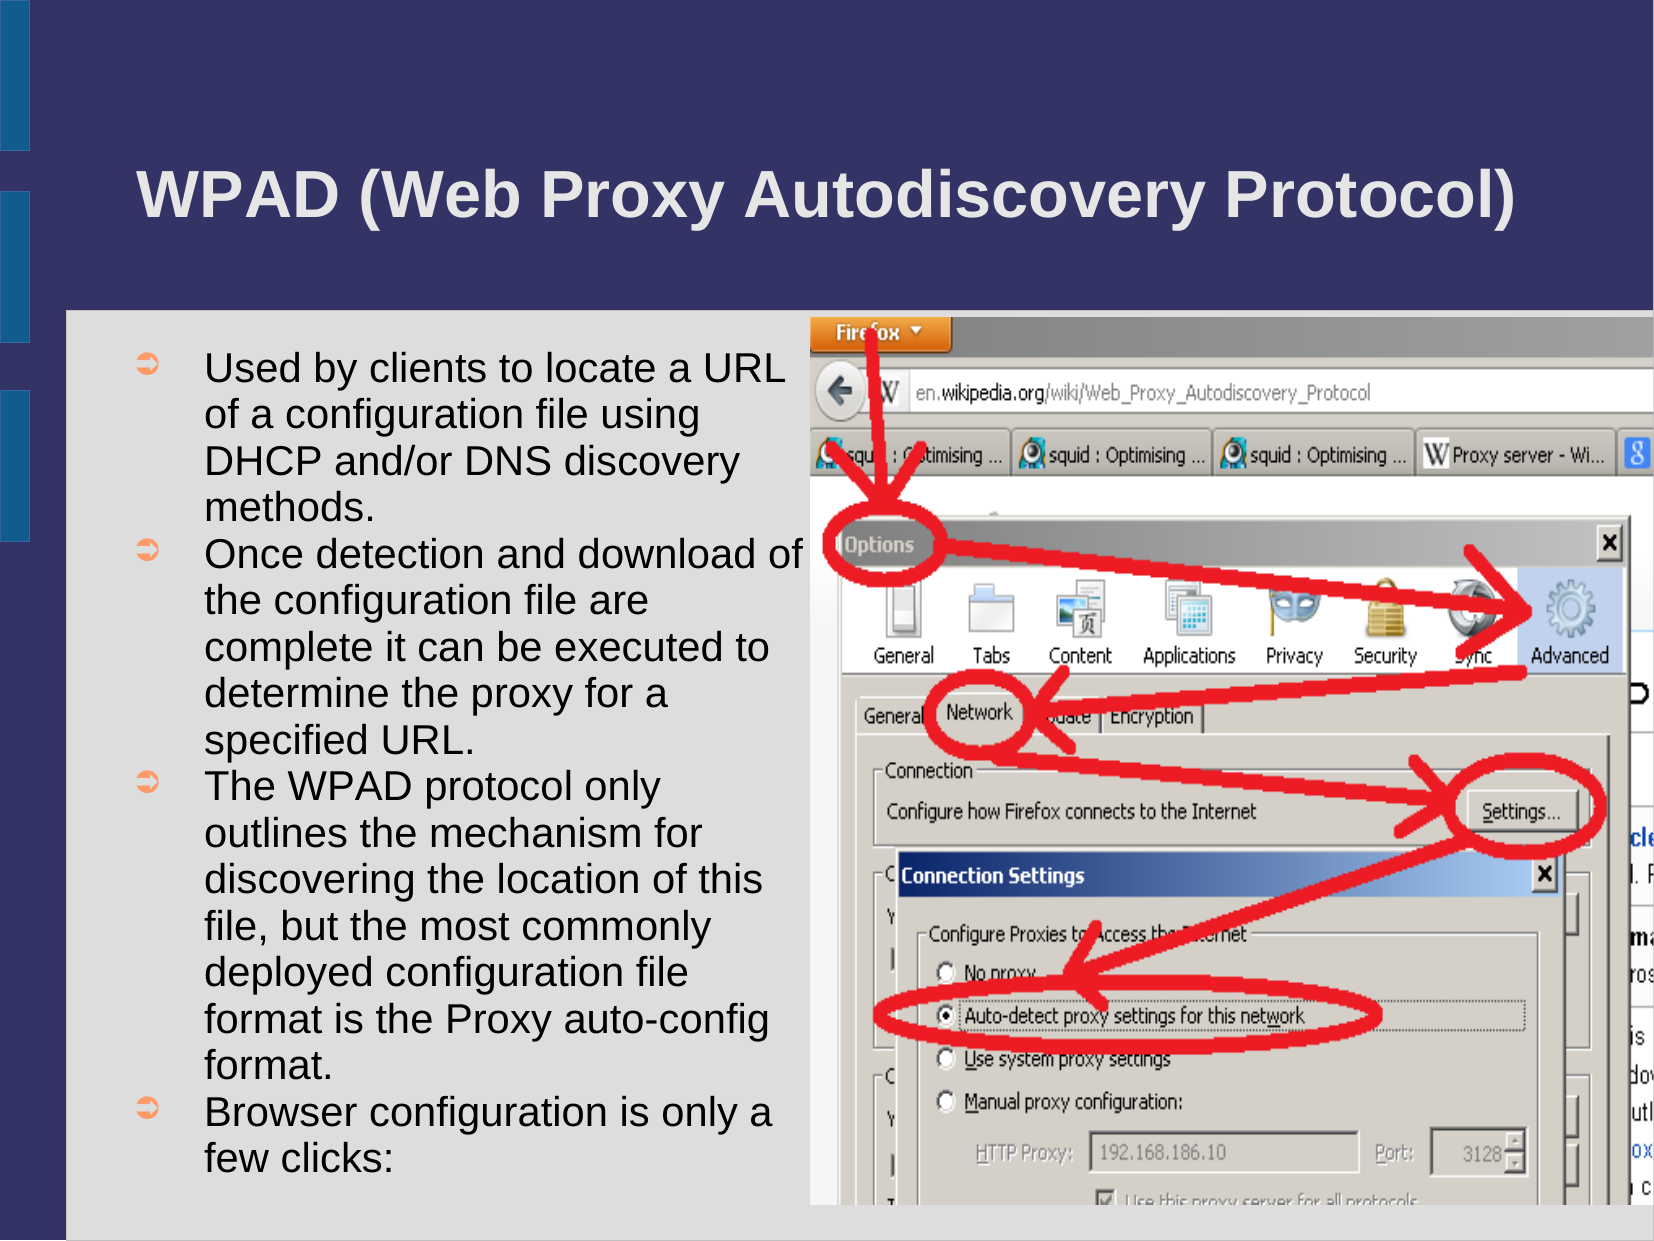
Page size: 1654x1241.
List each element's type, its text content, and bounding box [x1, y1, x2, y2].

title WPAD (Web Proxy Autodiscovery Protocol) [121, 91, 1534, 299]
list Used by clients to locate a URL of a configuration file using DHCP and/or DNS discovery methods. Once detection and download of the configuration file are complete it can be executed to determine the proxy for a specified URL. The WPAD protocol only outlines the mechanism for discovering the location of this file, but the most commonly deployed configuration file format is the Proxy auto-config format. Browser configuration is only a few clicks: [121, 344, 810, 1187]
picture [810, 317, 1654, 1205]
